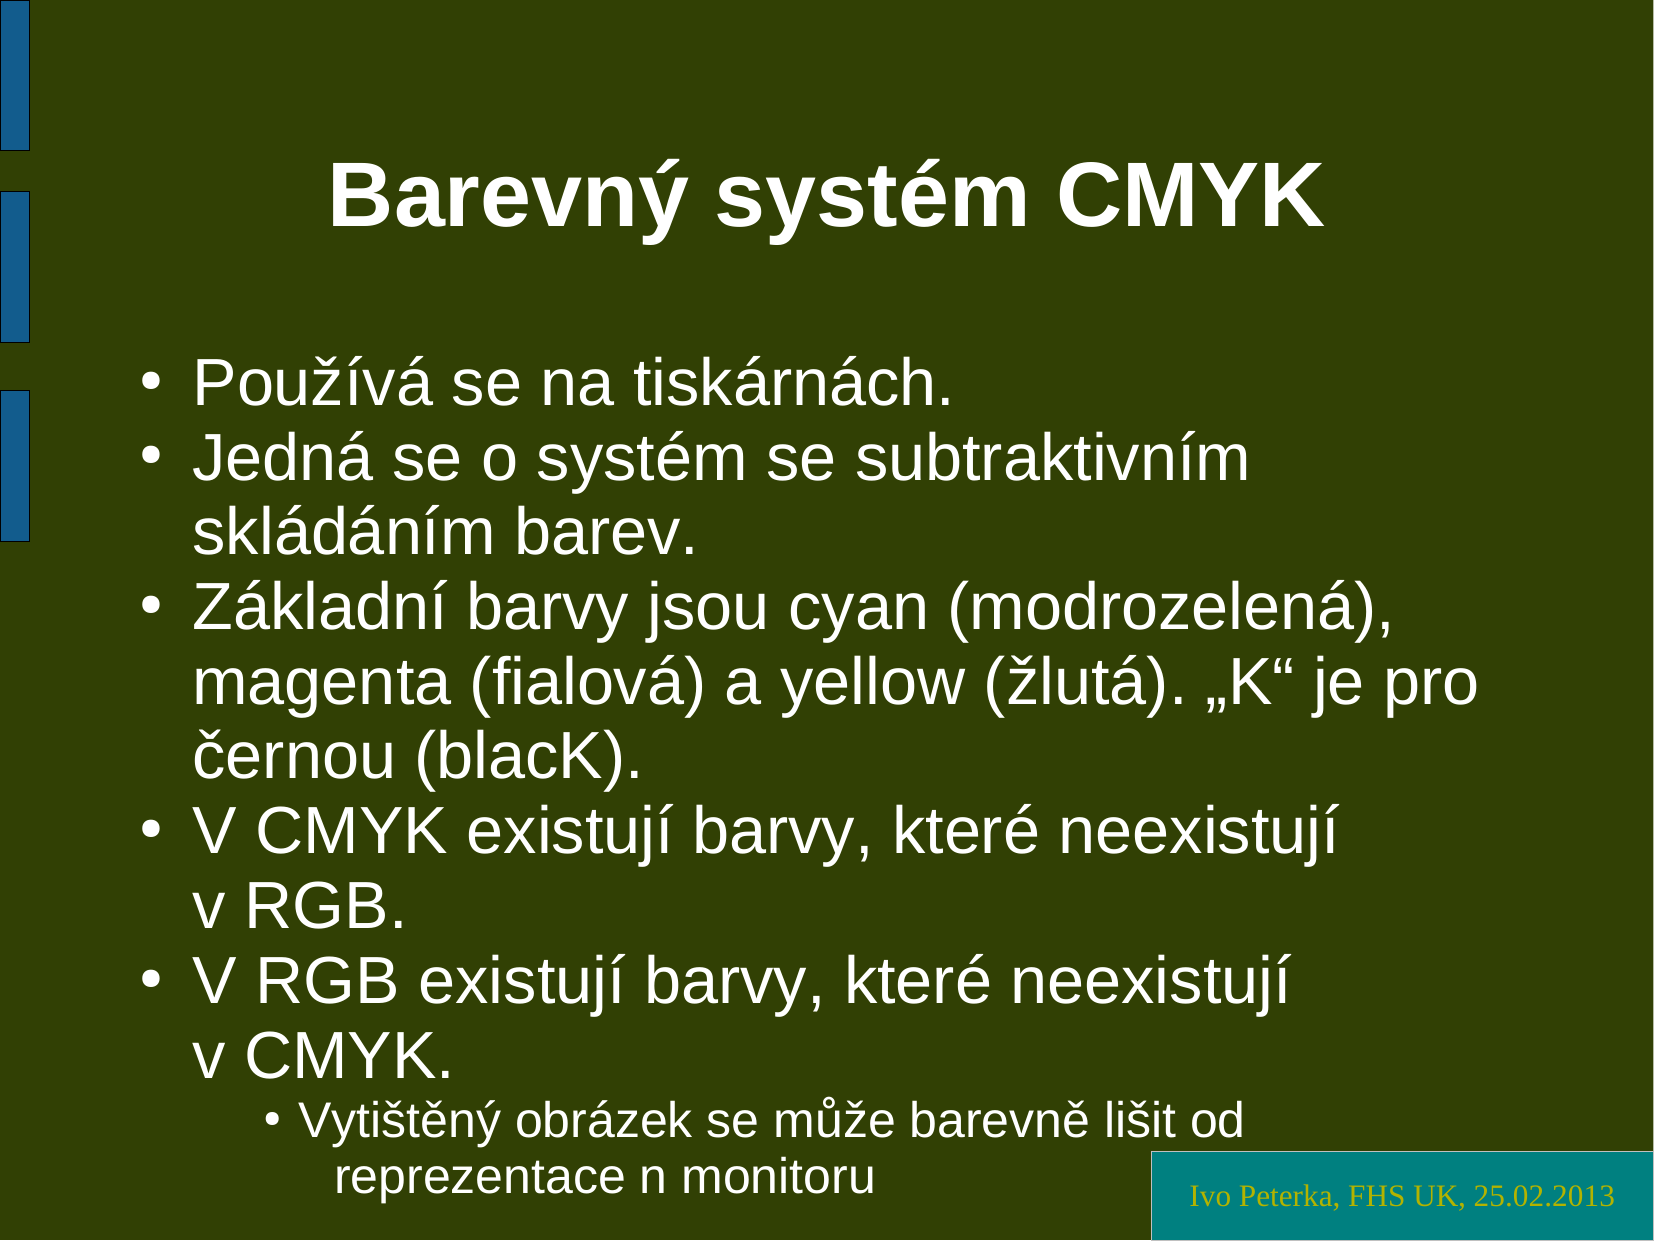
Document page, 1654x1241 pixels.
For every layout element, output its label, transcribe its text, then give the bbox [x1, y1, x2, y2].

list Používá se na tiskárnách. Jedná se o systém se subtraktivním skládáním barev. Základní barvy jsou cyan (modrozelená), magenta (fialová) a yellow (žlutá). „K“ je pro černou (blacK). V CMYK existují barvy, které neexistují v RGB. V RGB existují barvy, které neexistují v CMYK. Vytištěný obrázek se může barevně lišit od reprezentace n monitoru [121, 344, 1534, 1204]
title Barevný systém CMYK [121, 98, 1534, 291]
